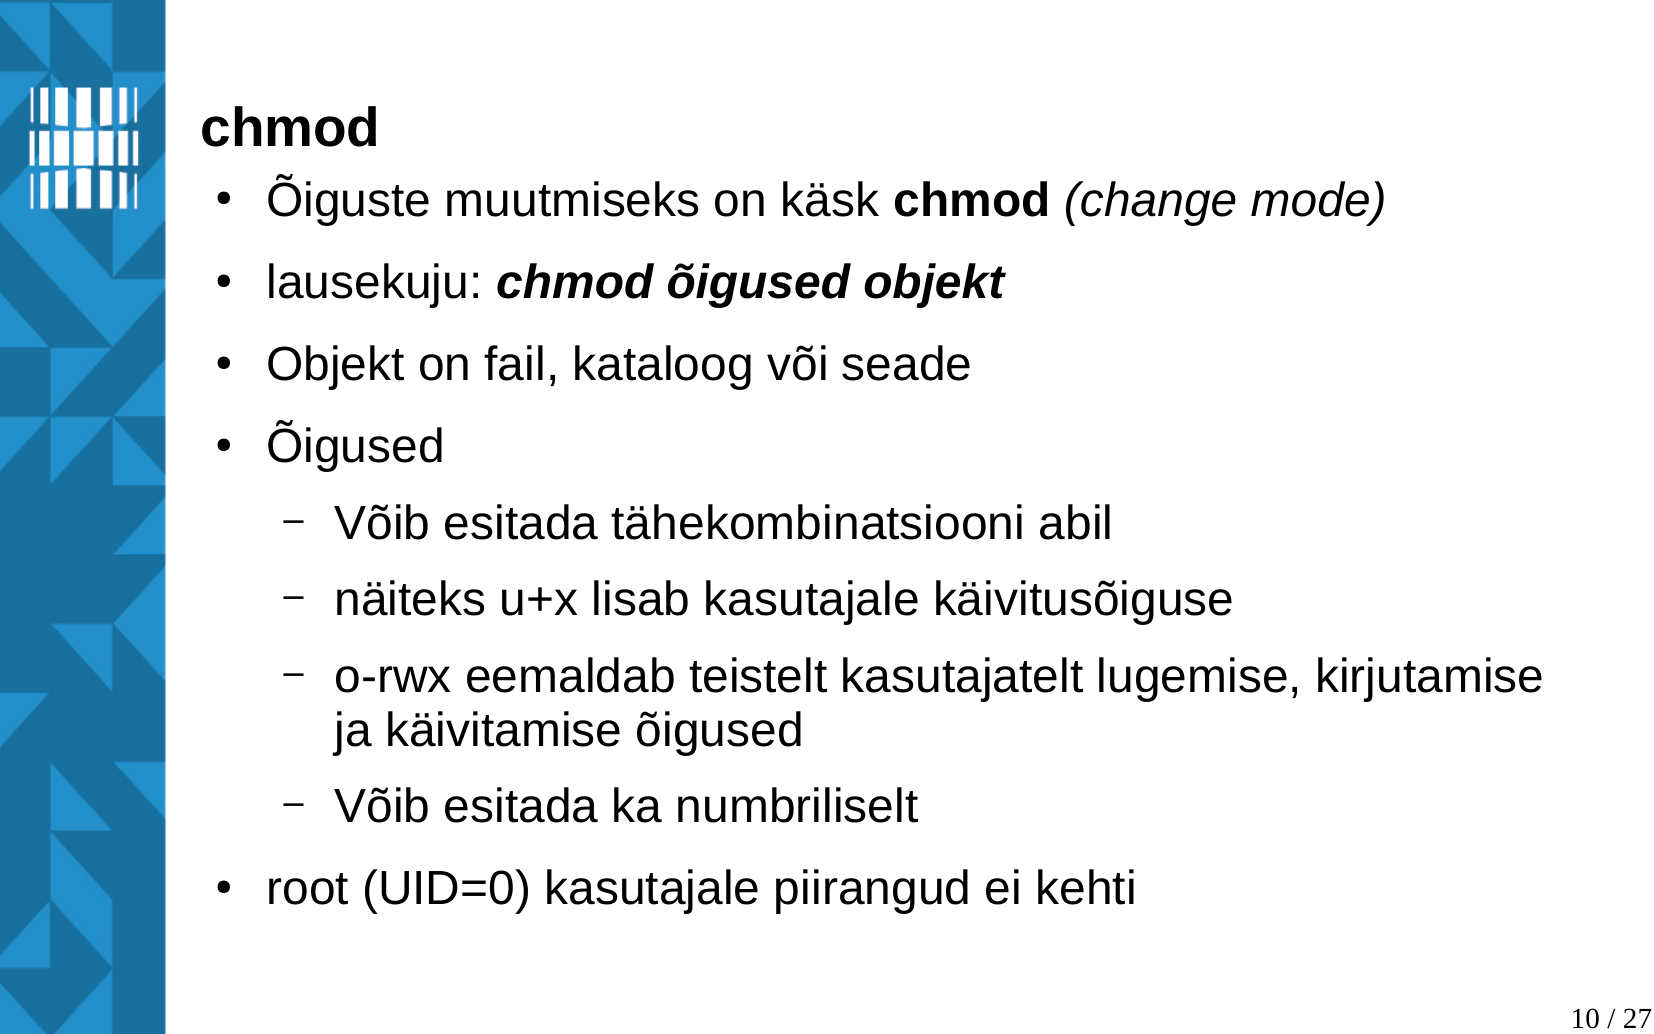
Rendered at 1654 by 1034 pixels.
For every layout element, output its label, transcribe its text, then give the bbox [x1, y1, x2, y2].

list Õiguste muutmiseks on käsk chmod (change mode) lausekuju: chmod õigused objekt Objekt on fail, kataloog või seade Õigused Võib esitada tähekombinatsiooni abil näiteks u+x lisab kasutajale käivitusõiguse o-rwx eemaldab teistelt kasutajatelt lugemise, kirjutamise ja käivitamise õigused Võib esitada ka numbriliselt root (UID=0) kasutajale piirangud ei kehti [198, 172, 1595, 916]
title chmod [200, 41, 1565, 172]
